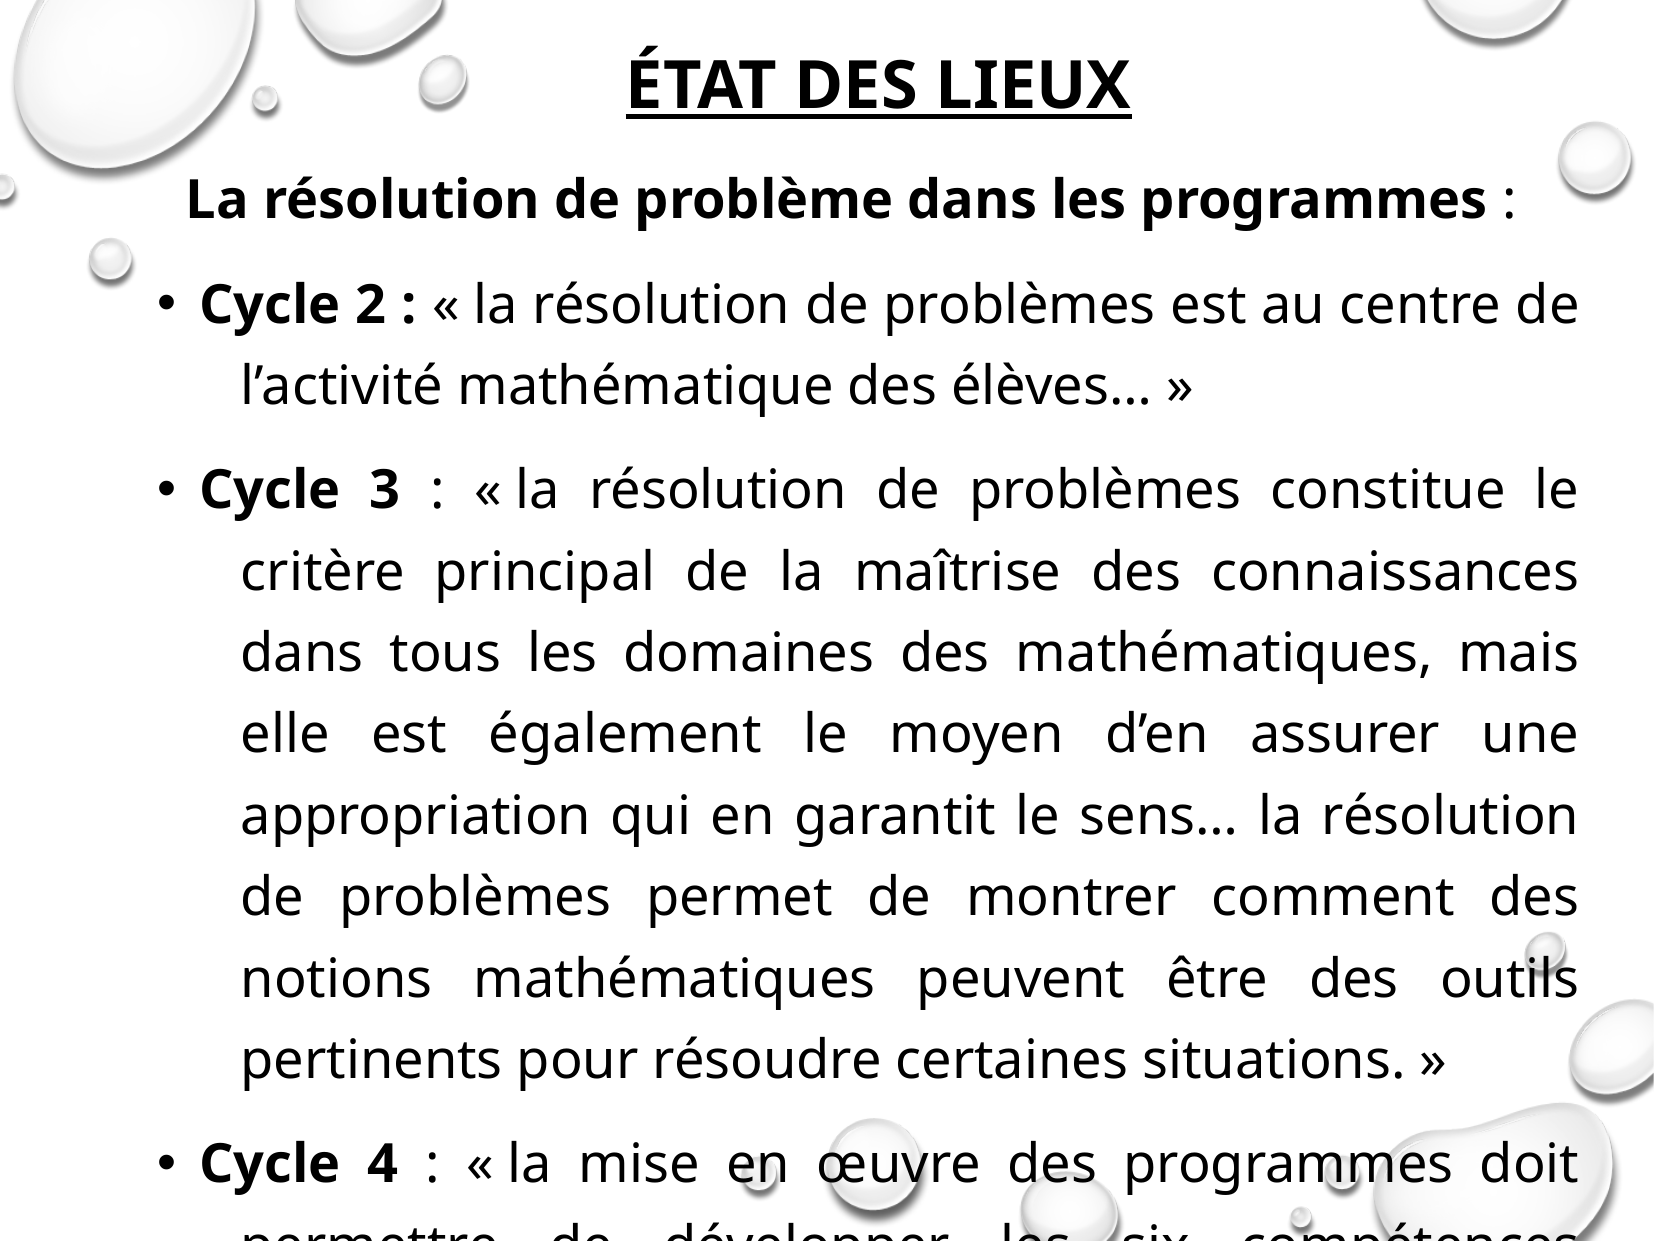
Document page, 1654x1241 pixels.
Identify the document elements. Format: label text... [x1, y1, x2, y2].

picture [0, 0, 1654, 1241]
text_box La résolution de problème dans les programmes : Cycle 2 : « la résolution de problèmes est au centre de l’activité mathématique des élèves… » Cycle 3 : « la résolution de problèmes constitue le critère principal de la maîtrise des connaissances dans tous les domaines des mathématiques, mais elle est également le moyen d’en assurer une appropriation qui en garantit le sens… la résolution de problèmes permet de montrer comment des notions mathématiques peuvent être des outils pertinents pour résoudre certaines situations. » Cycle 4 : « la mise en œuvre des programmes doit permettre de développer les six compétences majeures de l’activité mathématiques : … pour ce faire, une place importante doit être accordée à la résolution de problèmes… » [142, 146, 1596, 1241]
text_box ÉTAT DES LIEUX [470, 30, 1288, 126]
